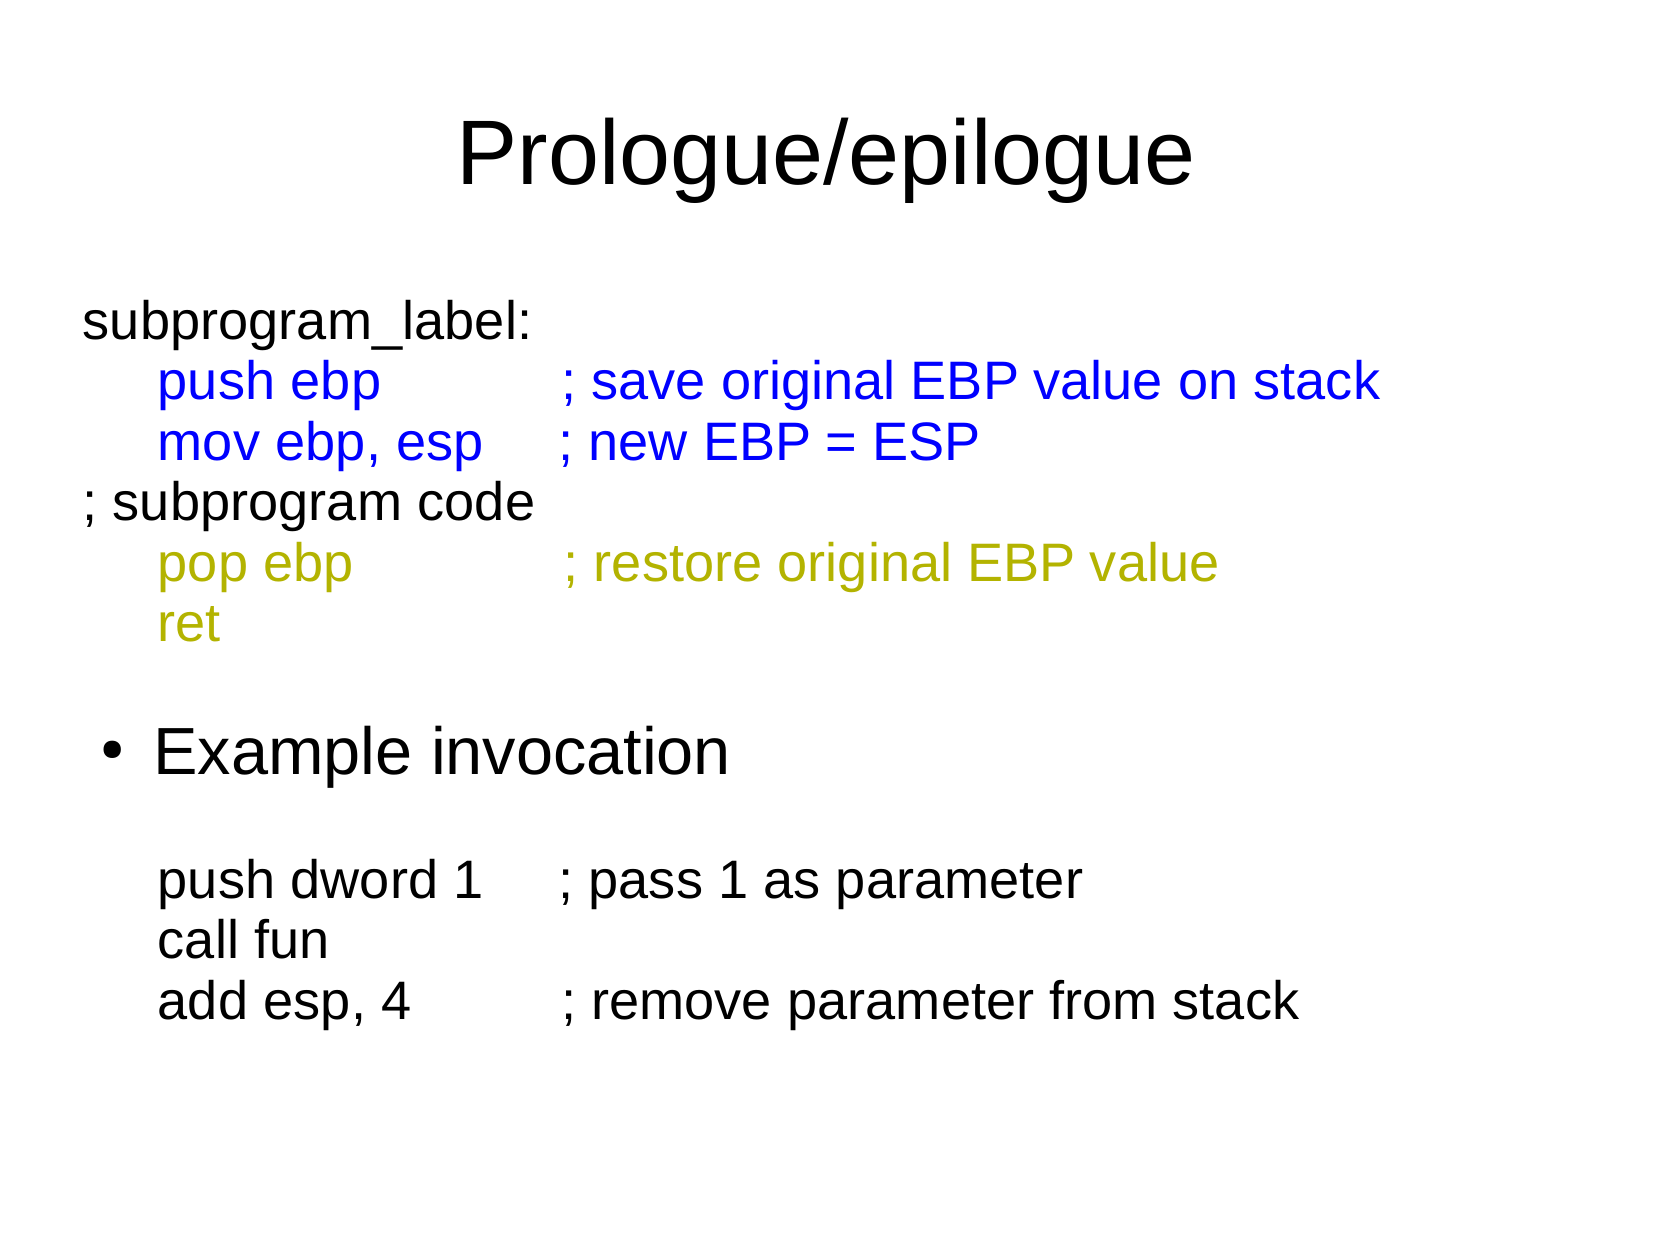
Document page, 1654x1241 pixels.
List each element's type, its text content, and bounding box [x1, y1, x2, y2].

list subprogram_label: push ebp ; save original EBP value on stack mov ebp, esp ; new EBP = ESP ; subprogram code pop ebp ; restore original EBP value ret Example invocation push dword 1 ; pass 1 as parameter call fun add esp, 4 ; remove parameter from stack [82, 290, 1571, 1109]
title Prologue/epilogue [82, 49, 1571, 257]
